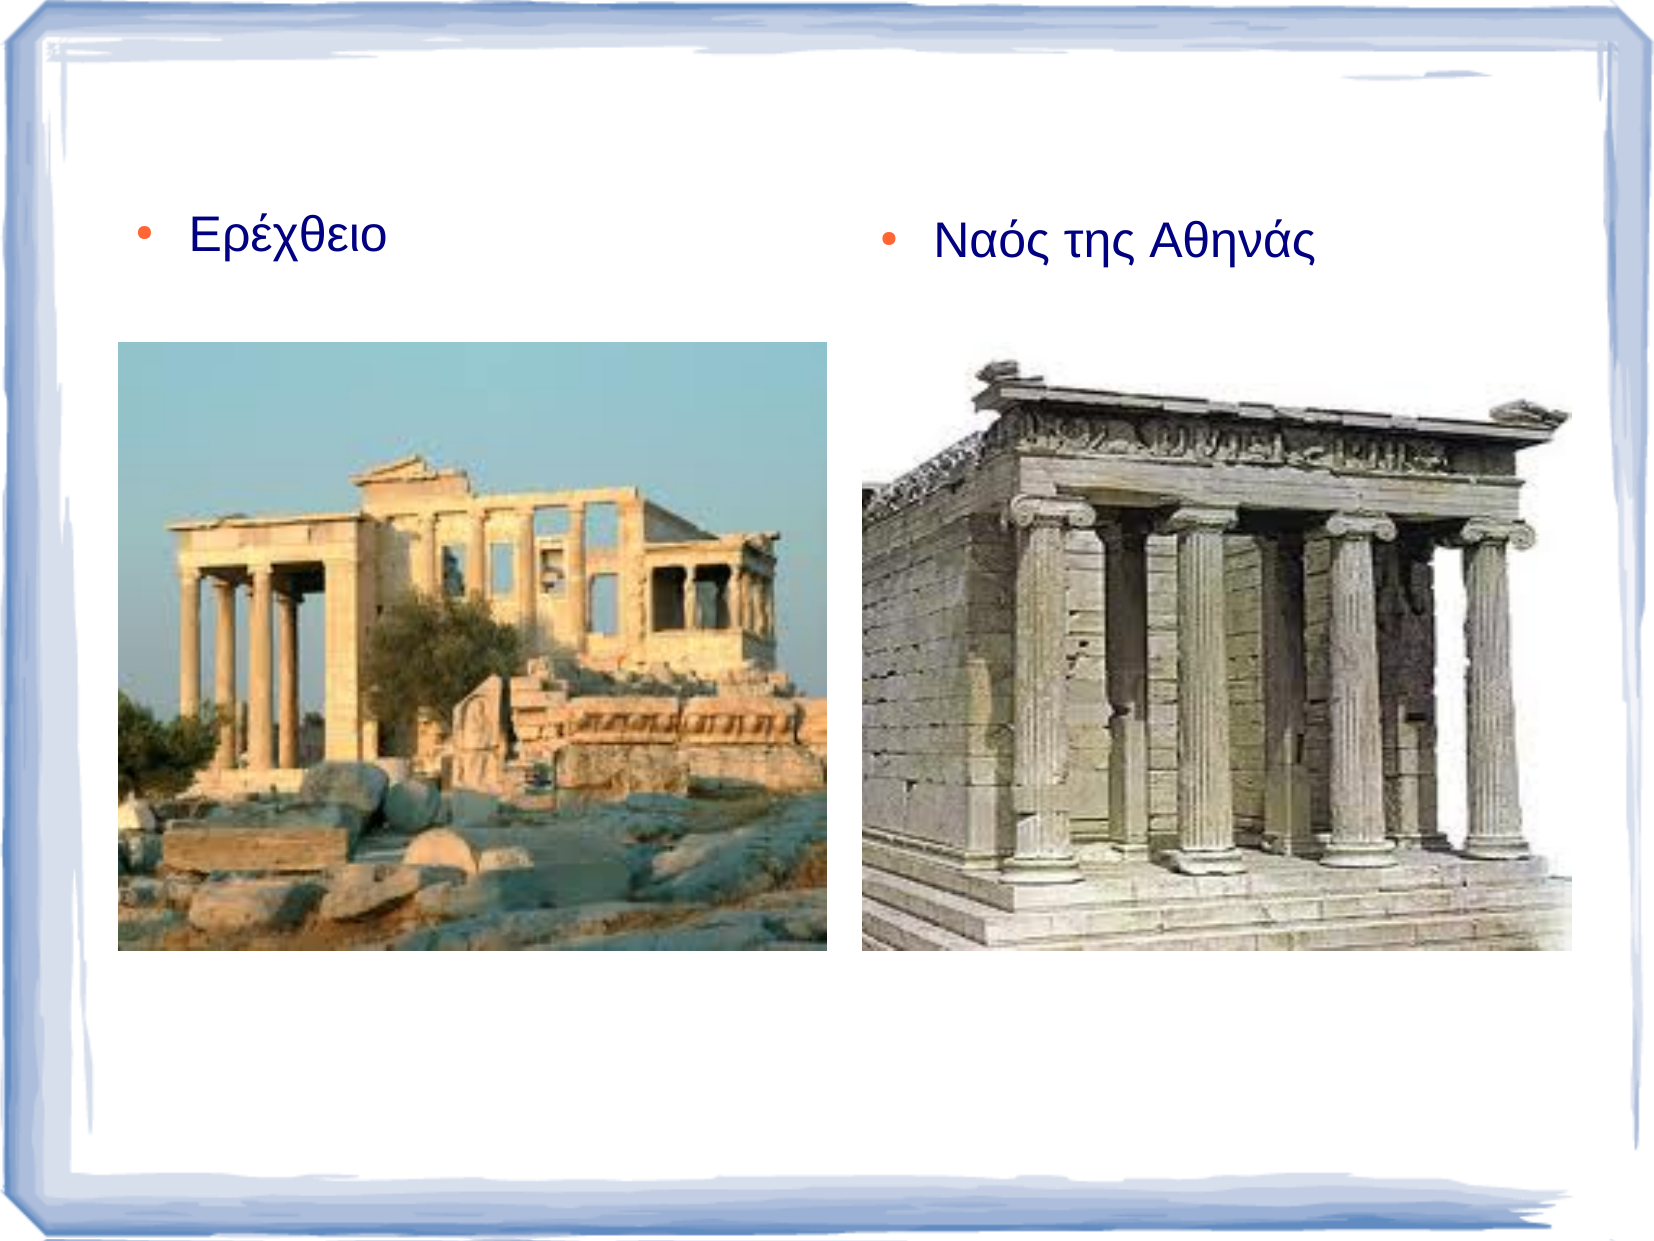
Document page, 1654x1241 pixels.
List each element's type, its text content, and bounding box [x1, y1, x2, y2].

picture [0, 0, 1654, 1241]
list Ναός της Αθηνάς [862, 212, 1572, 342]
list Ερέχθειο [117, 206, 827, 886]
